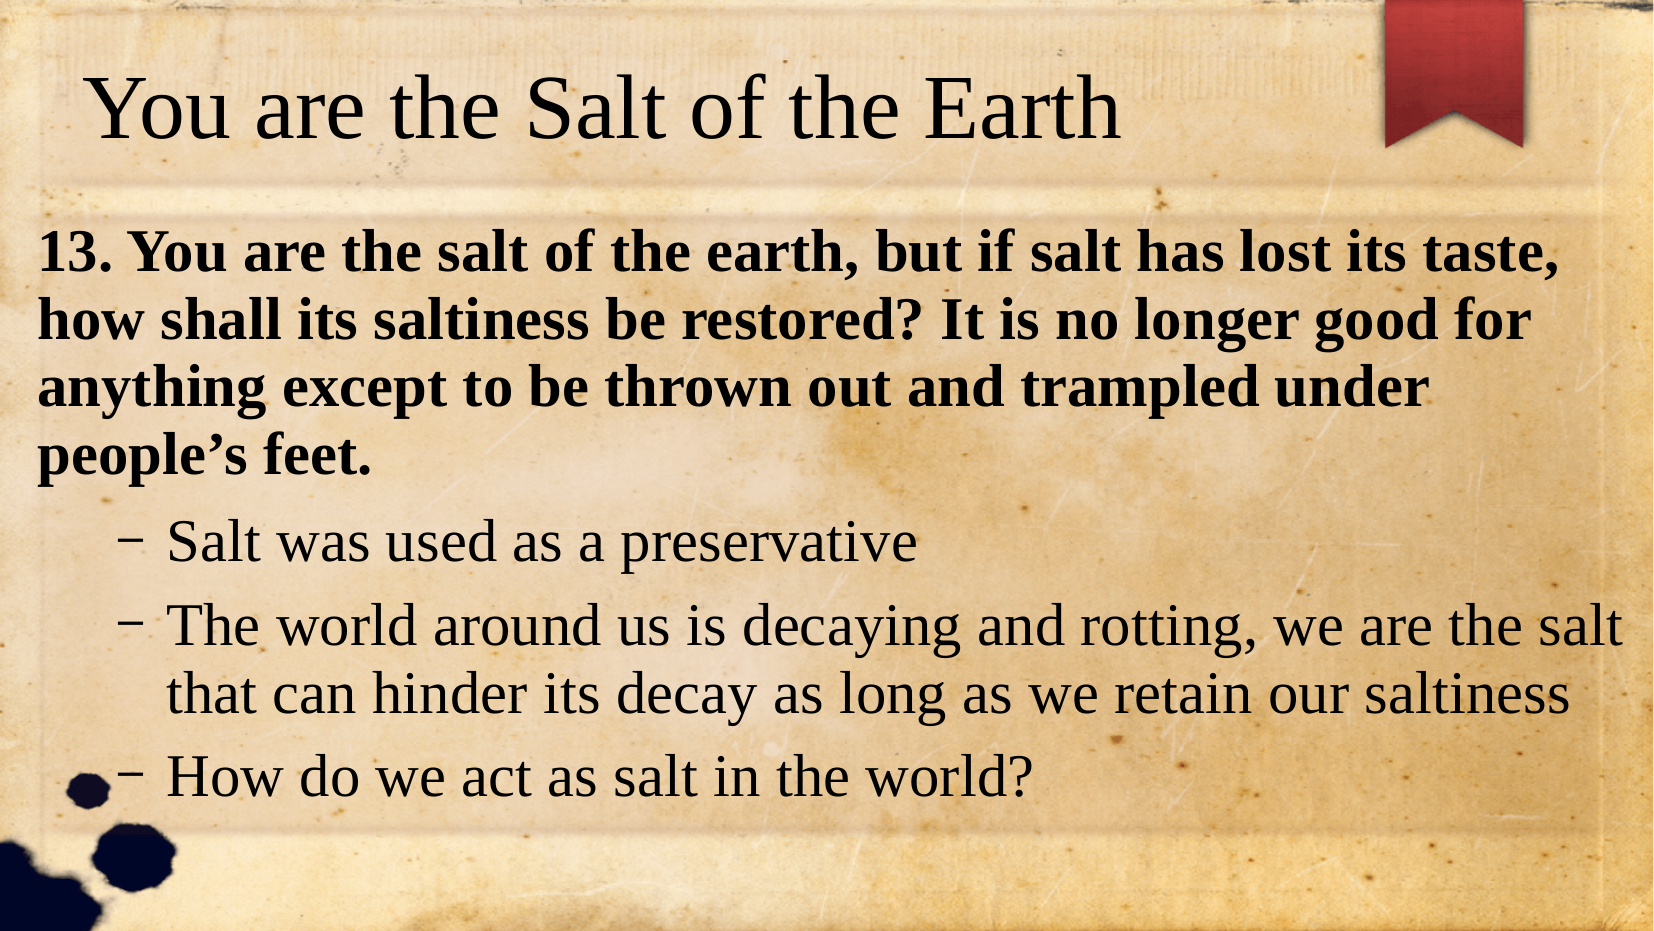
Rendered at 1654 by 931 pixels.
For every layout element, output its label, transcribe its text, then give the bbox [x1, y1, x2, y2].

picture [0, 0, 1654, 931]
list 13. You are the salt of the earth, but if salt has lost its taste, how shall its saltiness be restored? It is no longer good for anything except to be thrown out and trampled under people’s feet. Salt was used as a preservative The world around us is decaying and rotting, we are the salt that can hinder its decay as long as we retain our saltiness How do we act as salt in the world? [37, 217, 1654, 863]
title You are the Salt of the Earth [82, 37, 1347, 178]
